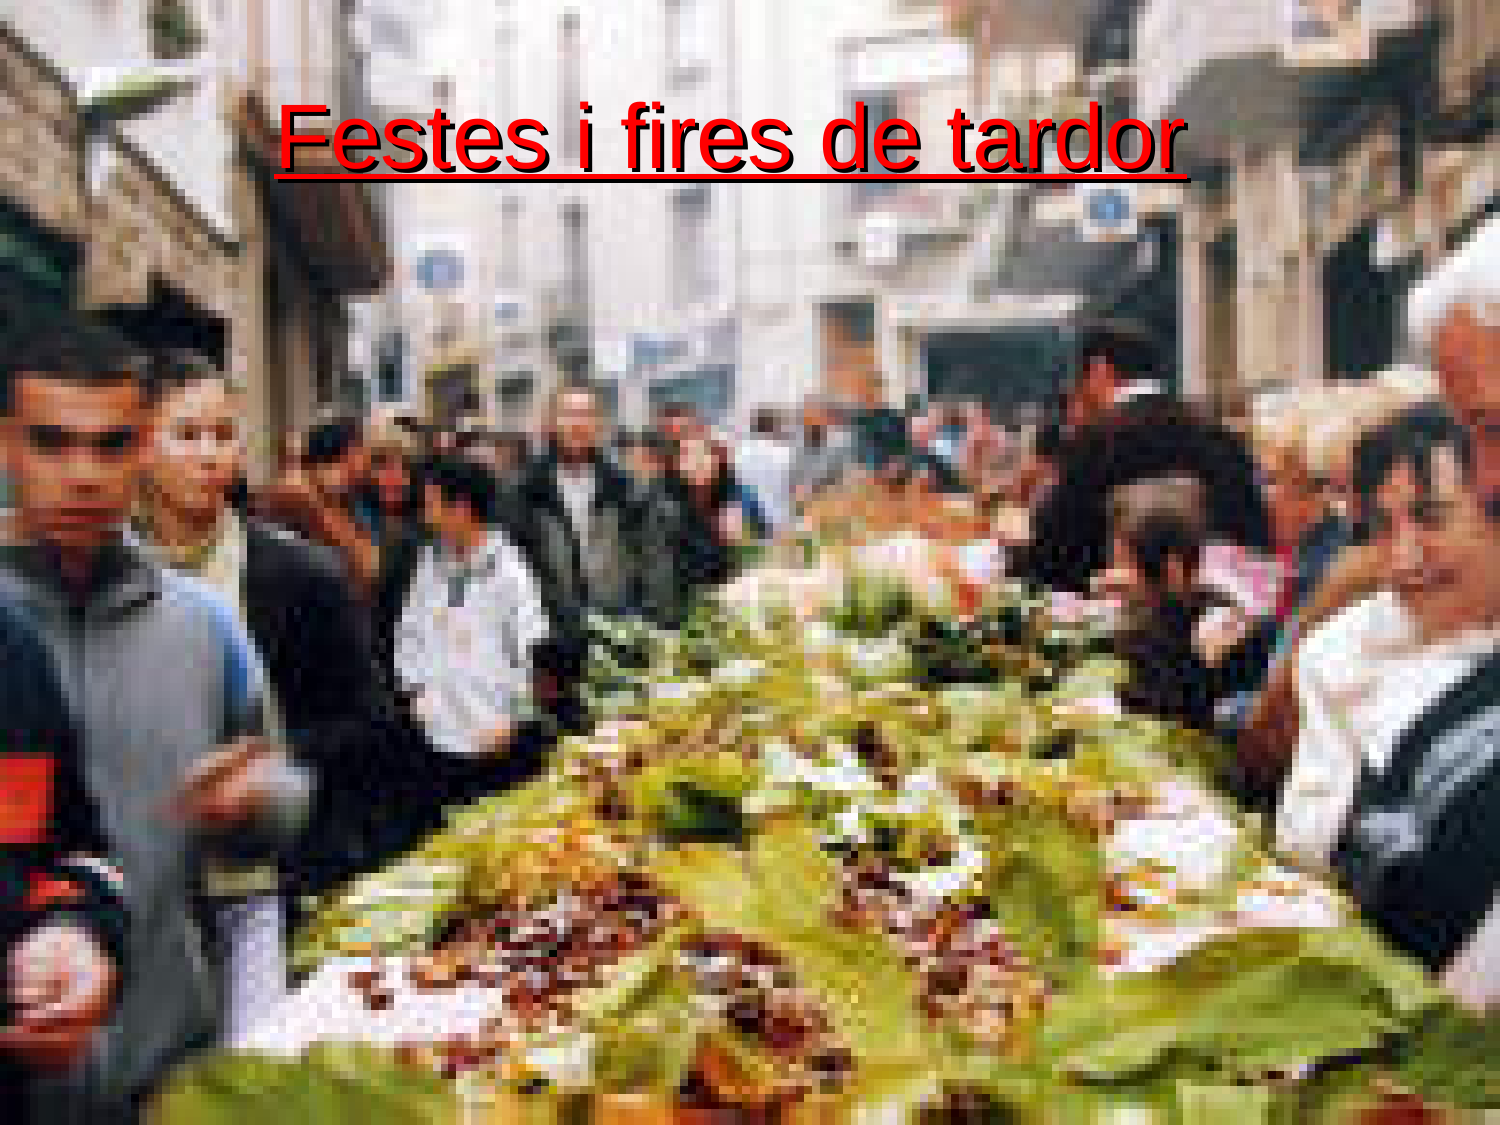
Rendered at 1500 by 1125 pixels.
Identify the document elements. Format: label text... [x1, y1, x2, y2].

picture [0, 0, 1500, 1125]
text_box Festes i fires de tardor [132, 78, 1329, 197]
